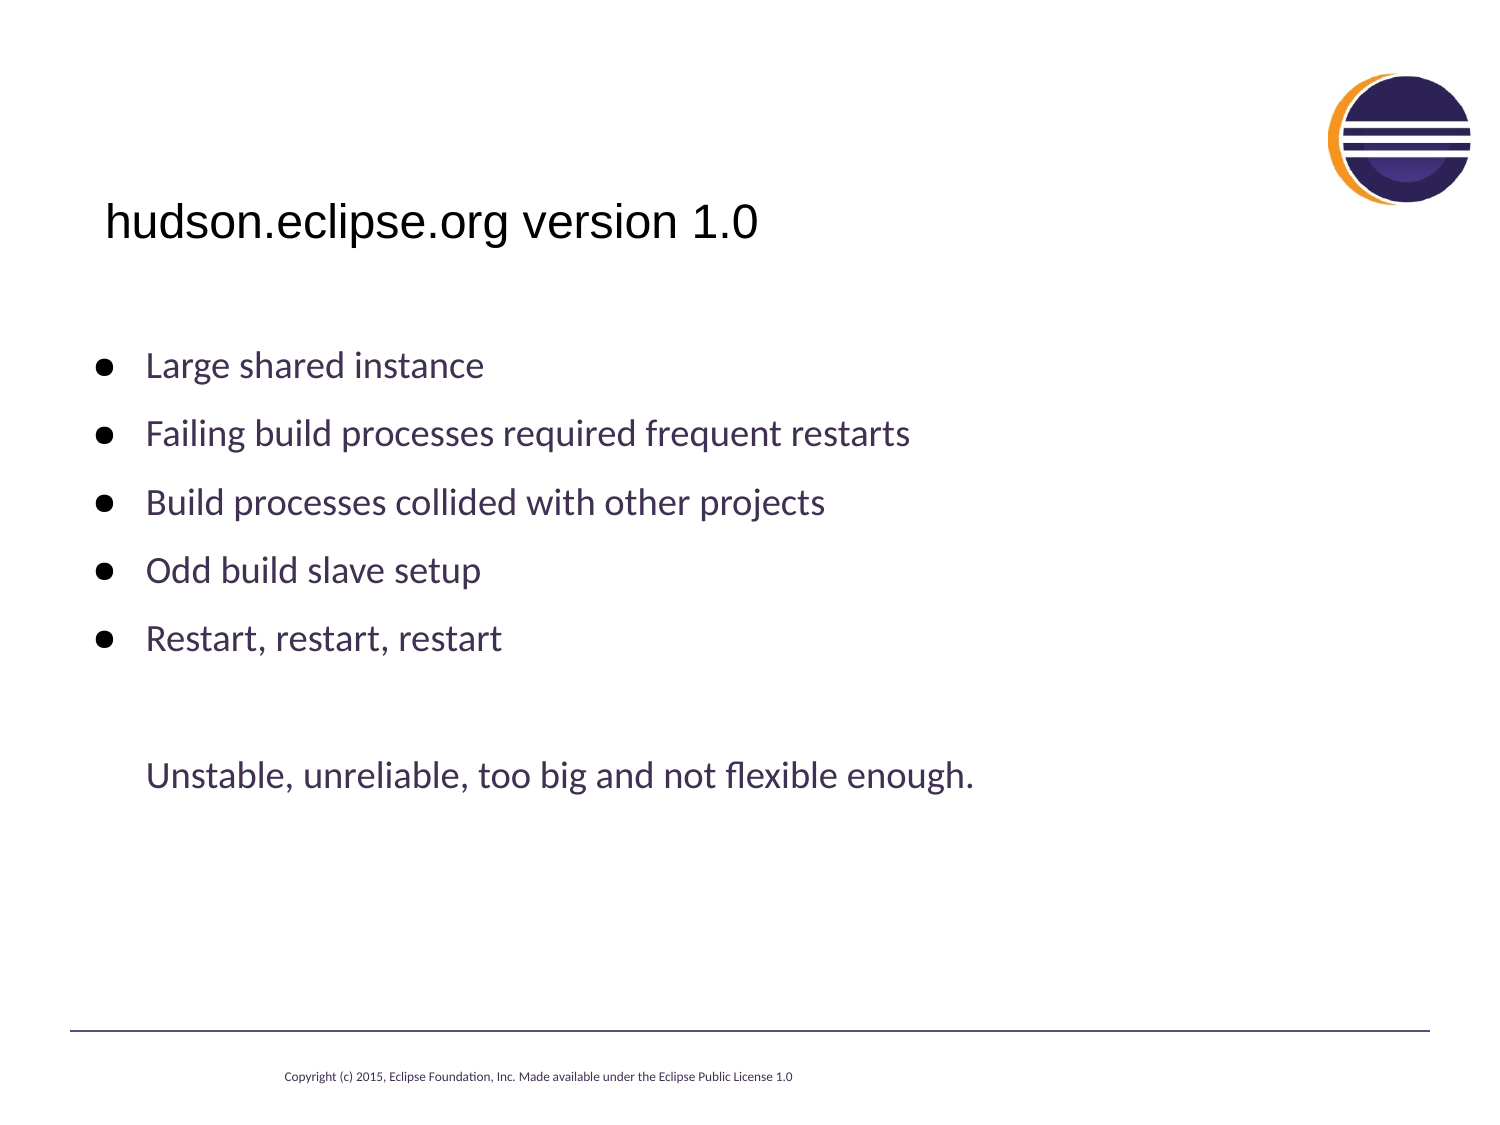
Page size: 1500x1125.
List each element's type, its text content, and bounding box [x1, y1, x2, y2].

title hudson.eclipse.org version 1.0 [105, 88, 1380, 330]
list Large shared instance Failing build processes required frequent restarts Build processes collided with other projects Odd build slave setup Restart, restart, restart Unstable, unreliable, too big and not flexible enough. [75, 349, 1425, 916]
picture [1328, 68, 1471, 210]
